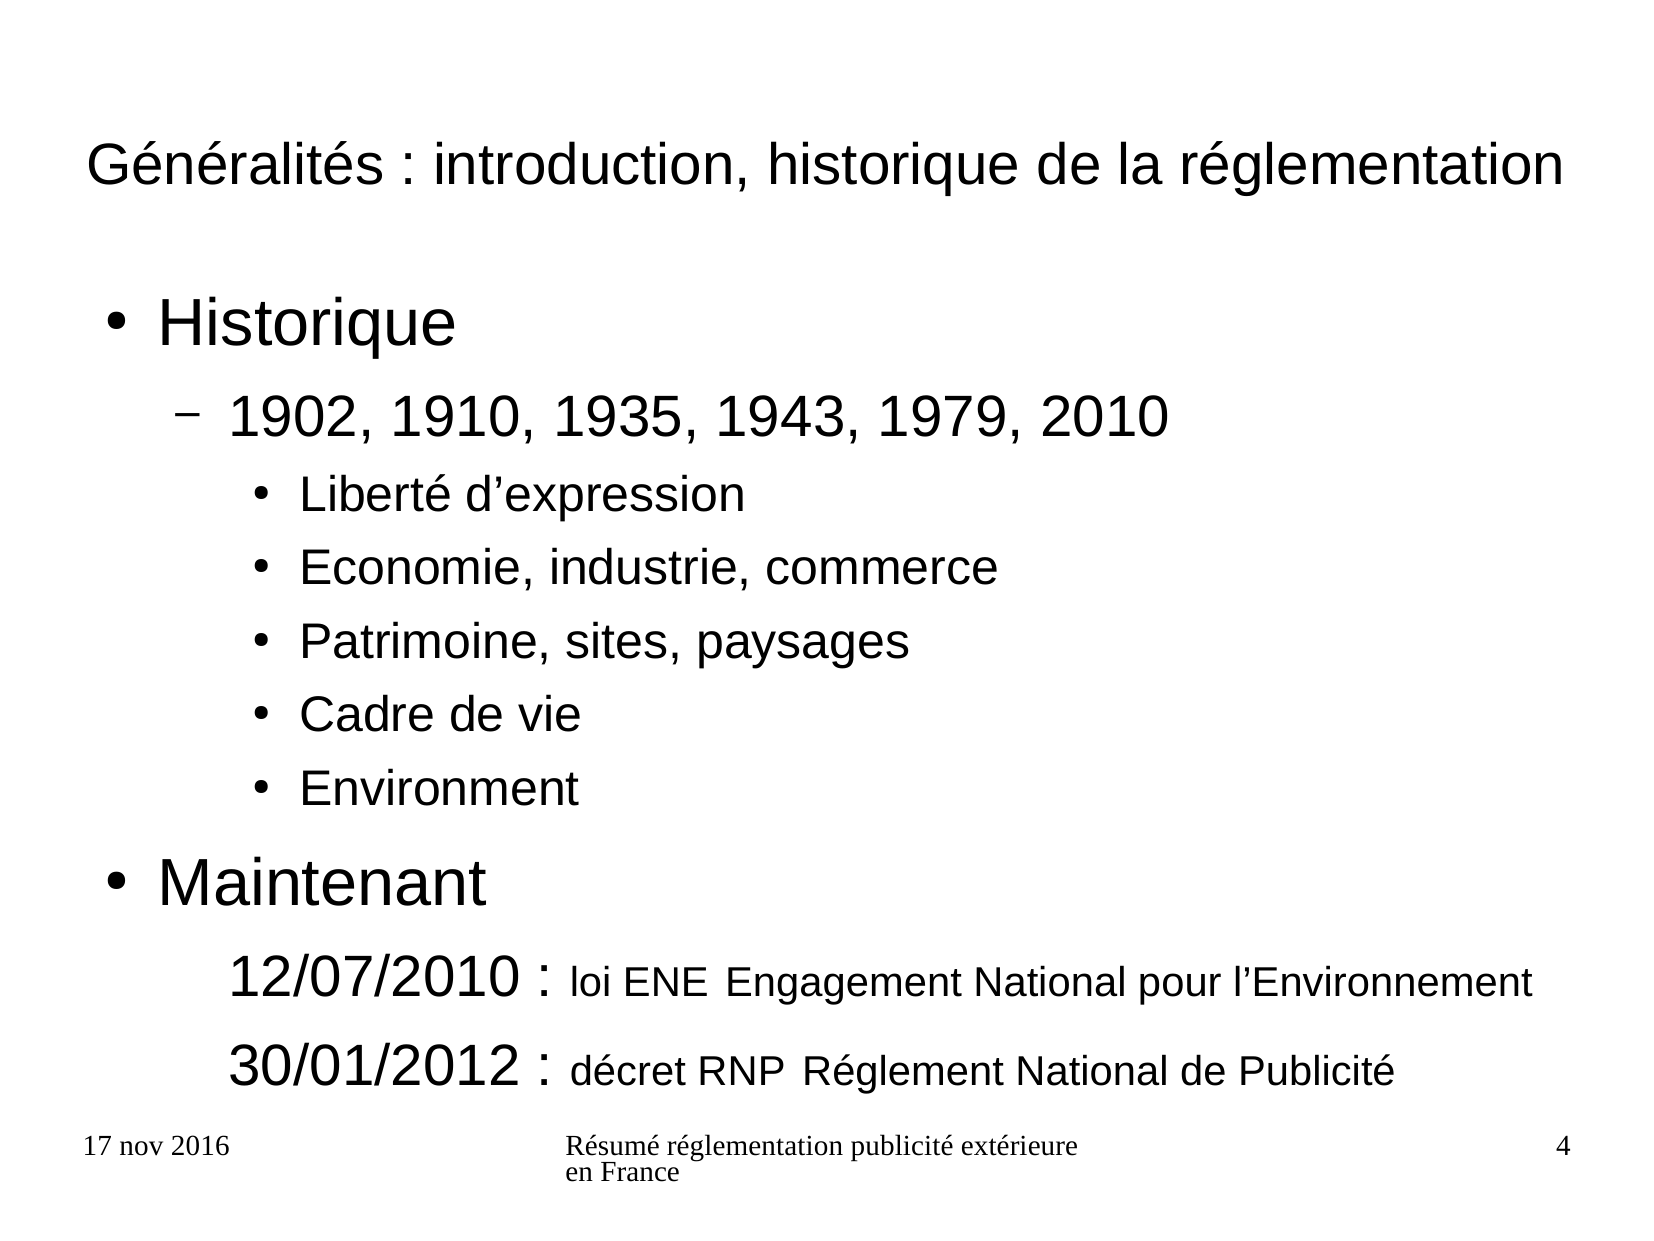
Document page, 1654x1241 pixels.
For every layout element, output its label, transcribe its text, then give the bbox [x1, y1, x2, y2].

list Historique 1902, 1910, 1935, 1943, 1979, 2010 Liberté d’expression Economie, industrie, commerce Patrimoine, sites, paysages Cadre de vie Environment Maintenant 12/07/2010 : loi ENE Engagement National pour l’Environnement 30/01/2012 : décret RNP Réglement National de Publicité [86, 285, 1576, 1185]
title Généralités : introduction, historique de la réglementation [82, 49, 1571, 257]
